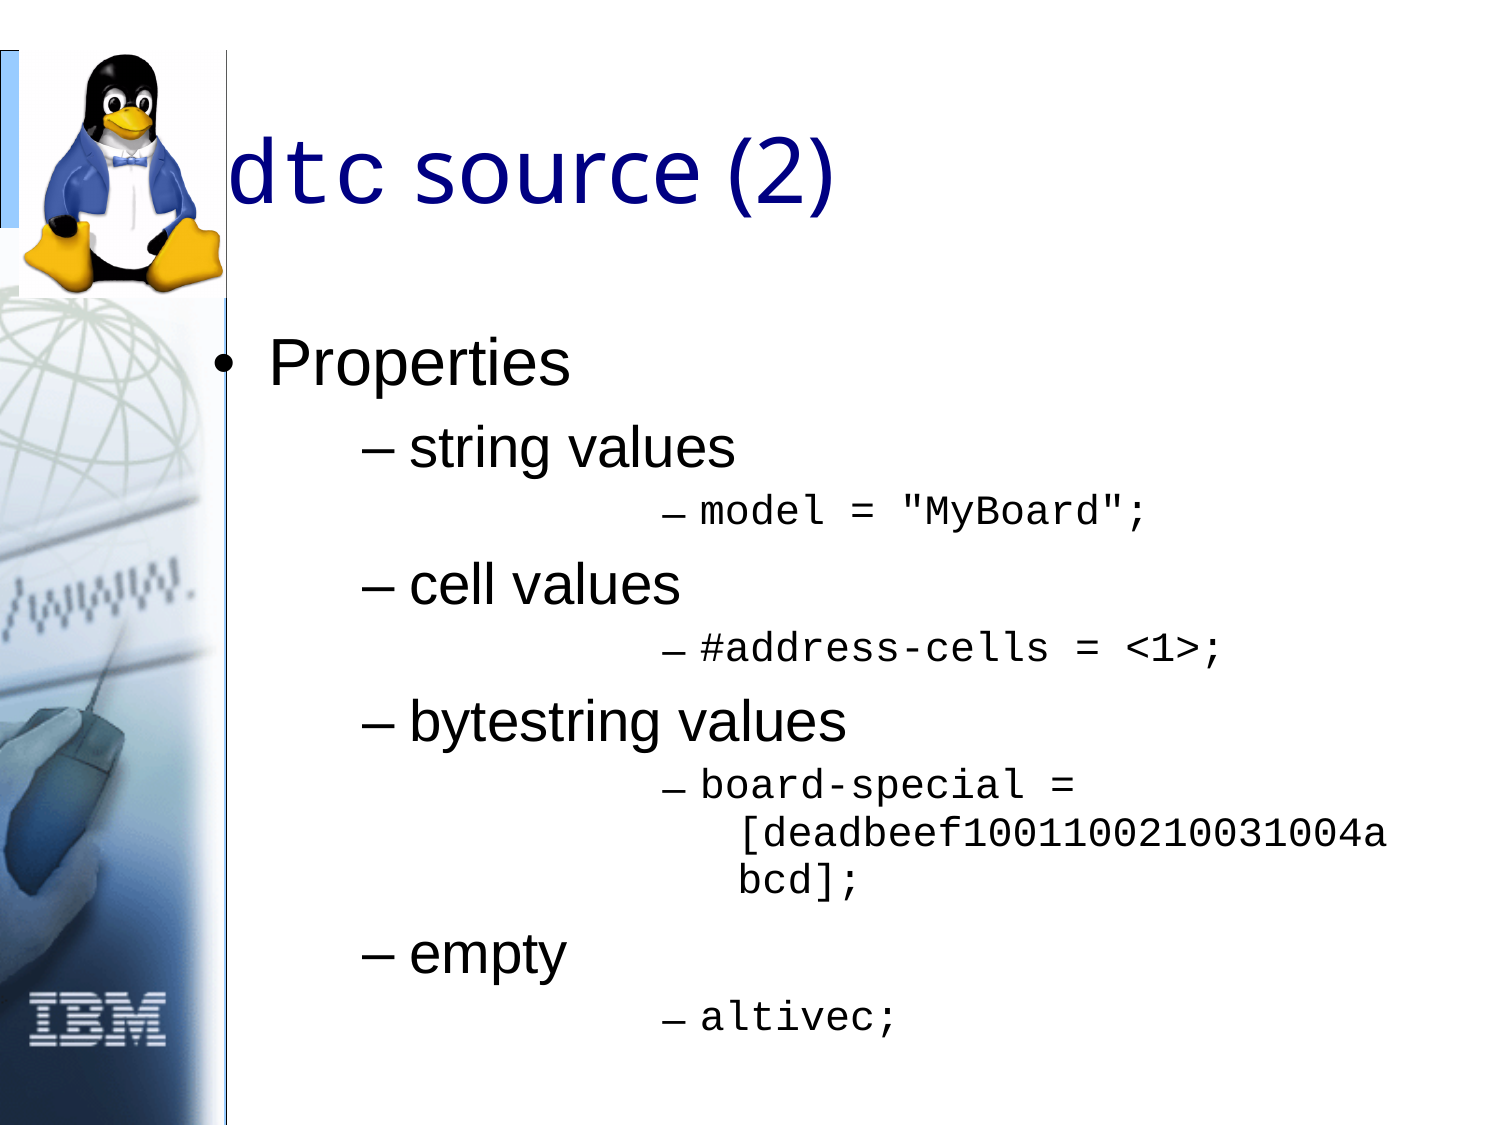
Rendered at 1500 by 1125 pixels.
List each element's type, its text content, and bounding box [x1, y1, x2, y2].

title dtc source (2) [224, 107, 1388, 231]
list Properties string values model = "MyBoard"; cell values #address-cells = <1>; bytestring values board-special = [deadbeef1001100210031004abcd]; empty altivec; [212, 324, 1388, 996]
